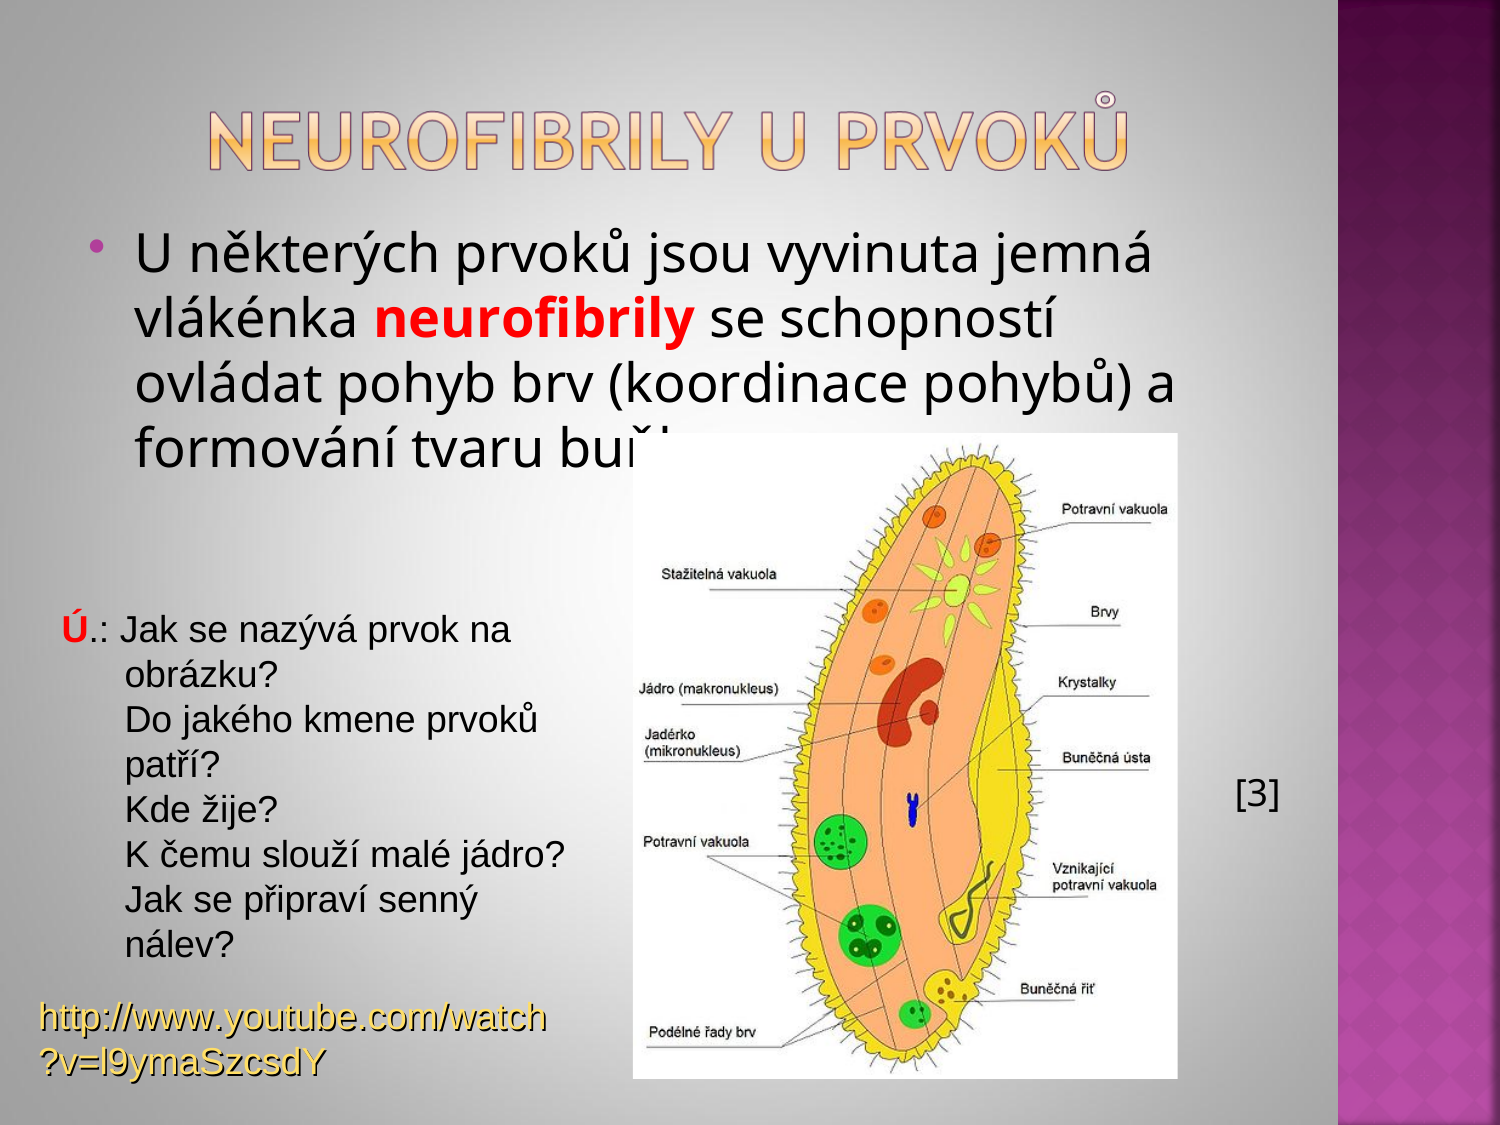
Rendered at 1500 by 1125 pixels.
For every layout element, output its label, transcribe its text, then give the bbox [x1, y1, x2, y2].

picture [0, 0, 1500, 1125]
text_box [3] [1219, 761, 1296, 868]
text_box http://www.youtube.com/watch?v=l9ymaSzcsdY [23, 984, 563, 1090]
text_box [75, 22, 1264, 236]
list U některých prvoků jsou vyvinuta jemná vlákénka neurofibrily se schopností ovládat pohyb brv (koordinace pohybů) a formování tvaru buňky. [75, 210, 1263, 1060]
text_box Ú.: Jak se nazývá prvok na obrázku? Do jakého kmene prvoků patří? Kde žije? K čemu slouží malé jádro? Jak se připraví senný nálev? [46, 597, 598, 974]
